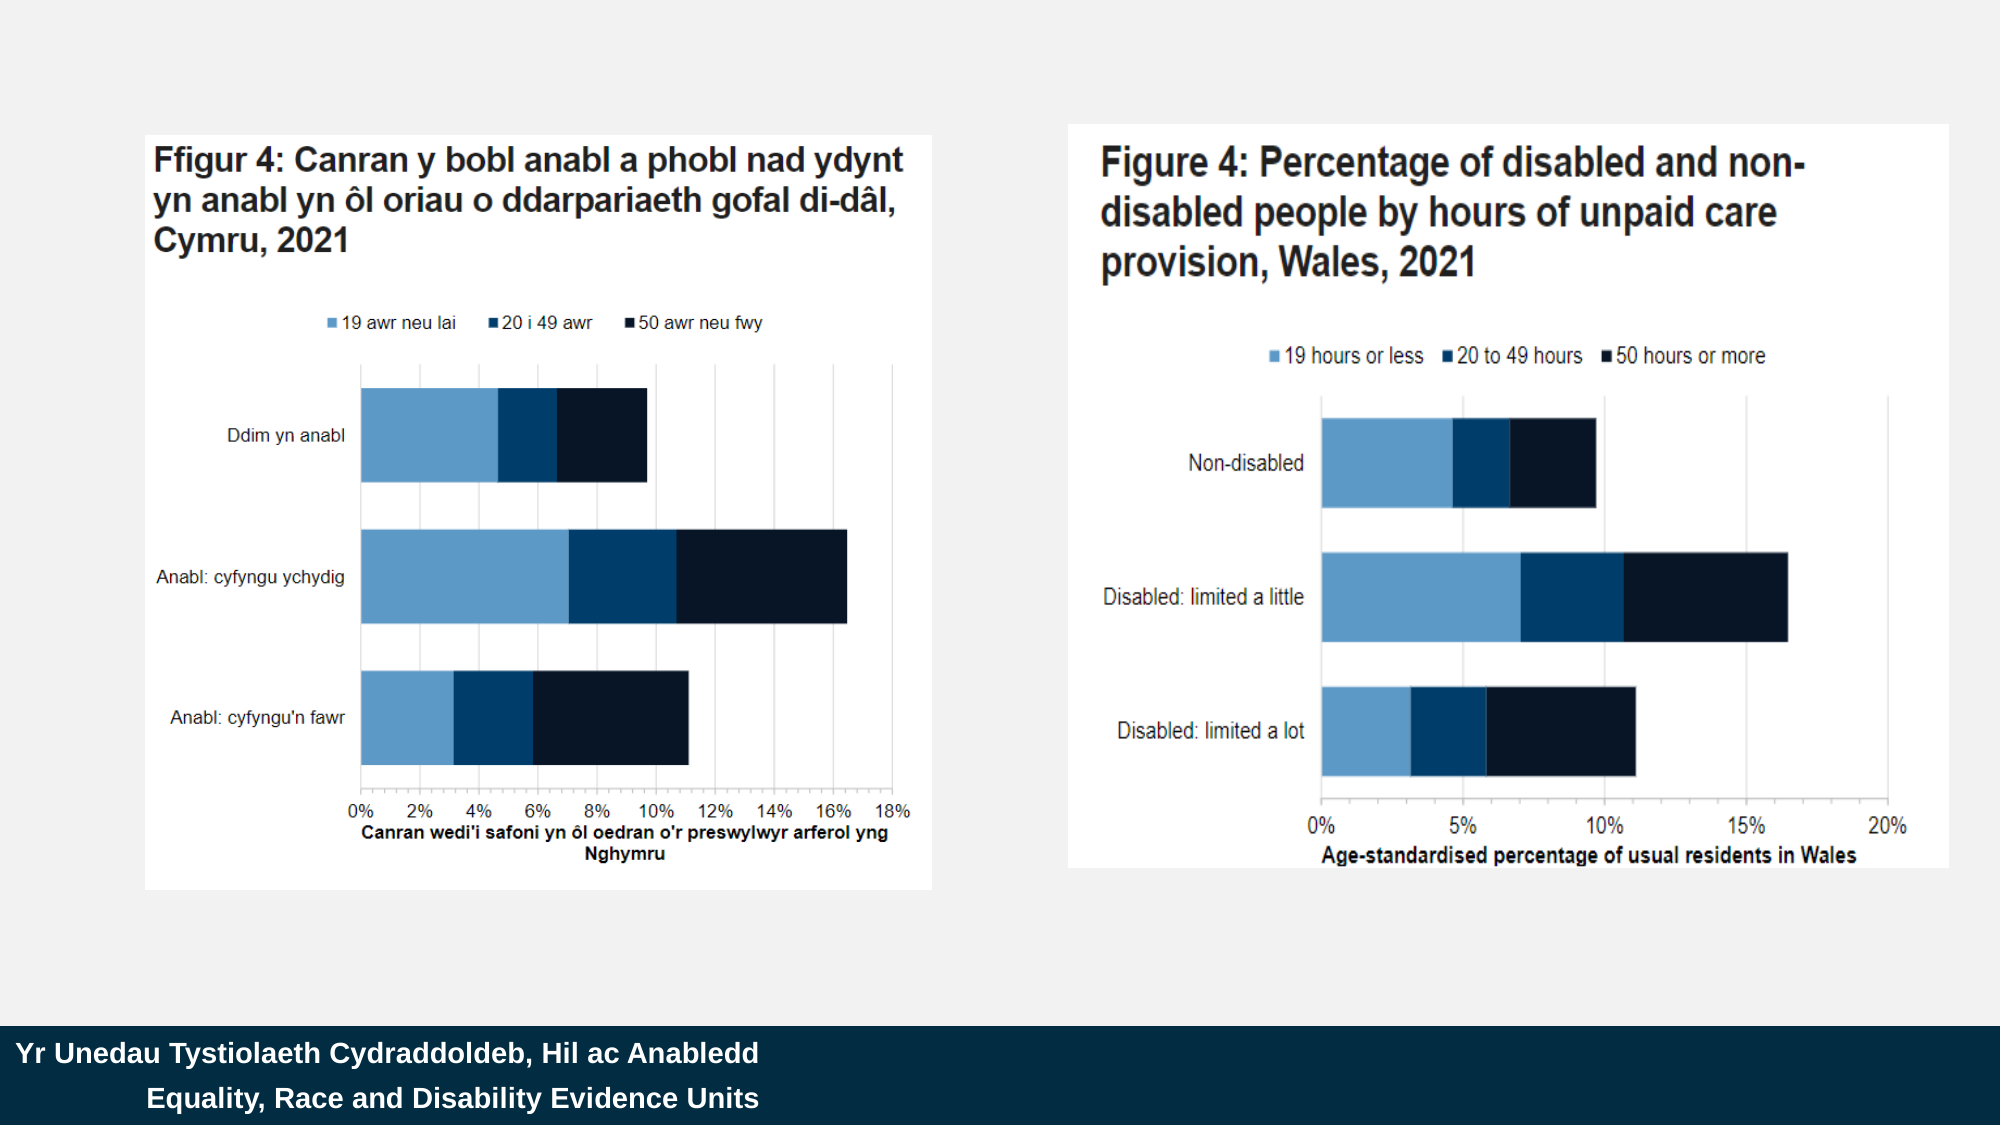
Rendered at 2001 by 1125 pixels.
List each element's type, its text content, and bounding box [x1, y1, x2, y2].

text_box Yr Unedau Tystiolaeth Cydraddoldeb, Hil ac Anabledd Equality, Race and Disability Evidence Units [0, 1026, 2000, 1125]
picture [145, 135, 932, 890]
picture [1068, 124, 1949, 868]
